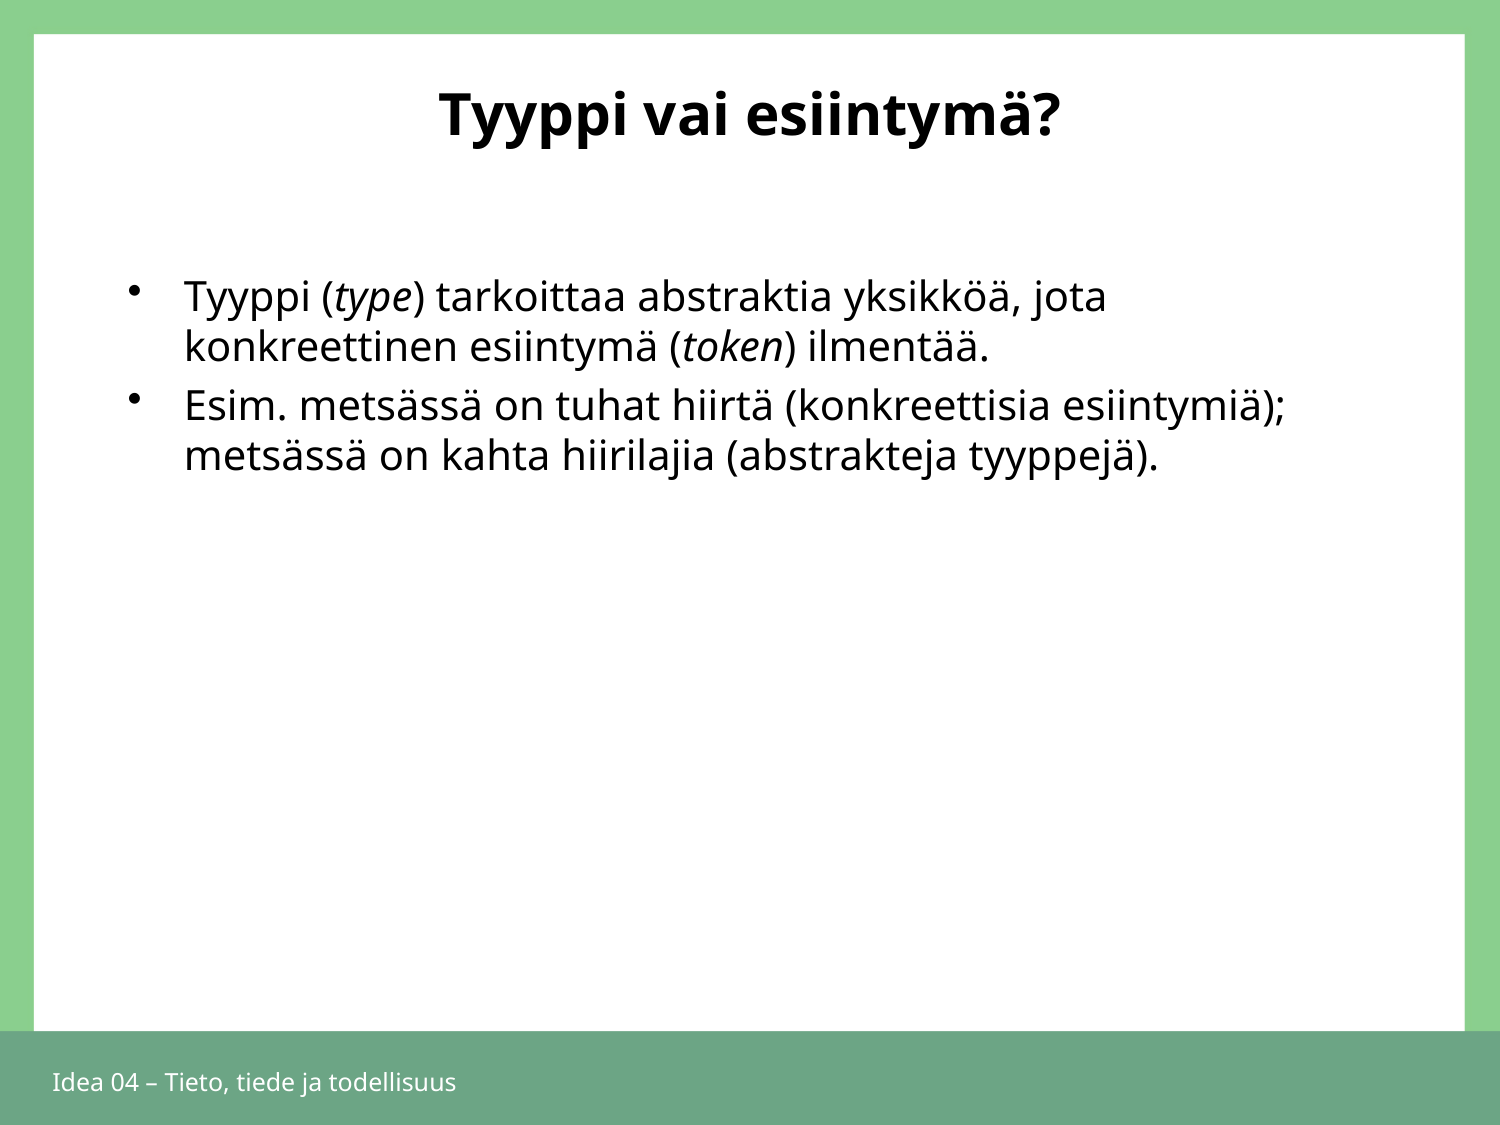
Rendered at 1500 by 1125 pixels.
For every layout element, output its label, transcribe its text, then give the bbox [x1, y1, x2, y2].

list Tyyppi (type) tarkoittaa abstraktia yksikköä, jota konkreettinen esiintymä (token) ilmentää. Esim. metsässä on tuhat hiirtä (konkreettisia esiintymiä); metsässä on kahta hiirilajia (abstrakteja tyyppejä). [112, 262, 1388, 1000]
title Tyyppi vai esiintymä? [112, 37, 1388, 188]
picture [0, 0, 1500, 1125]
